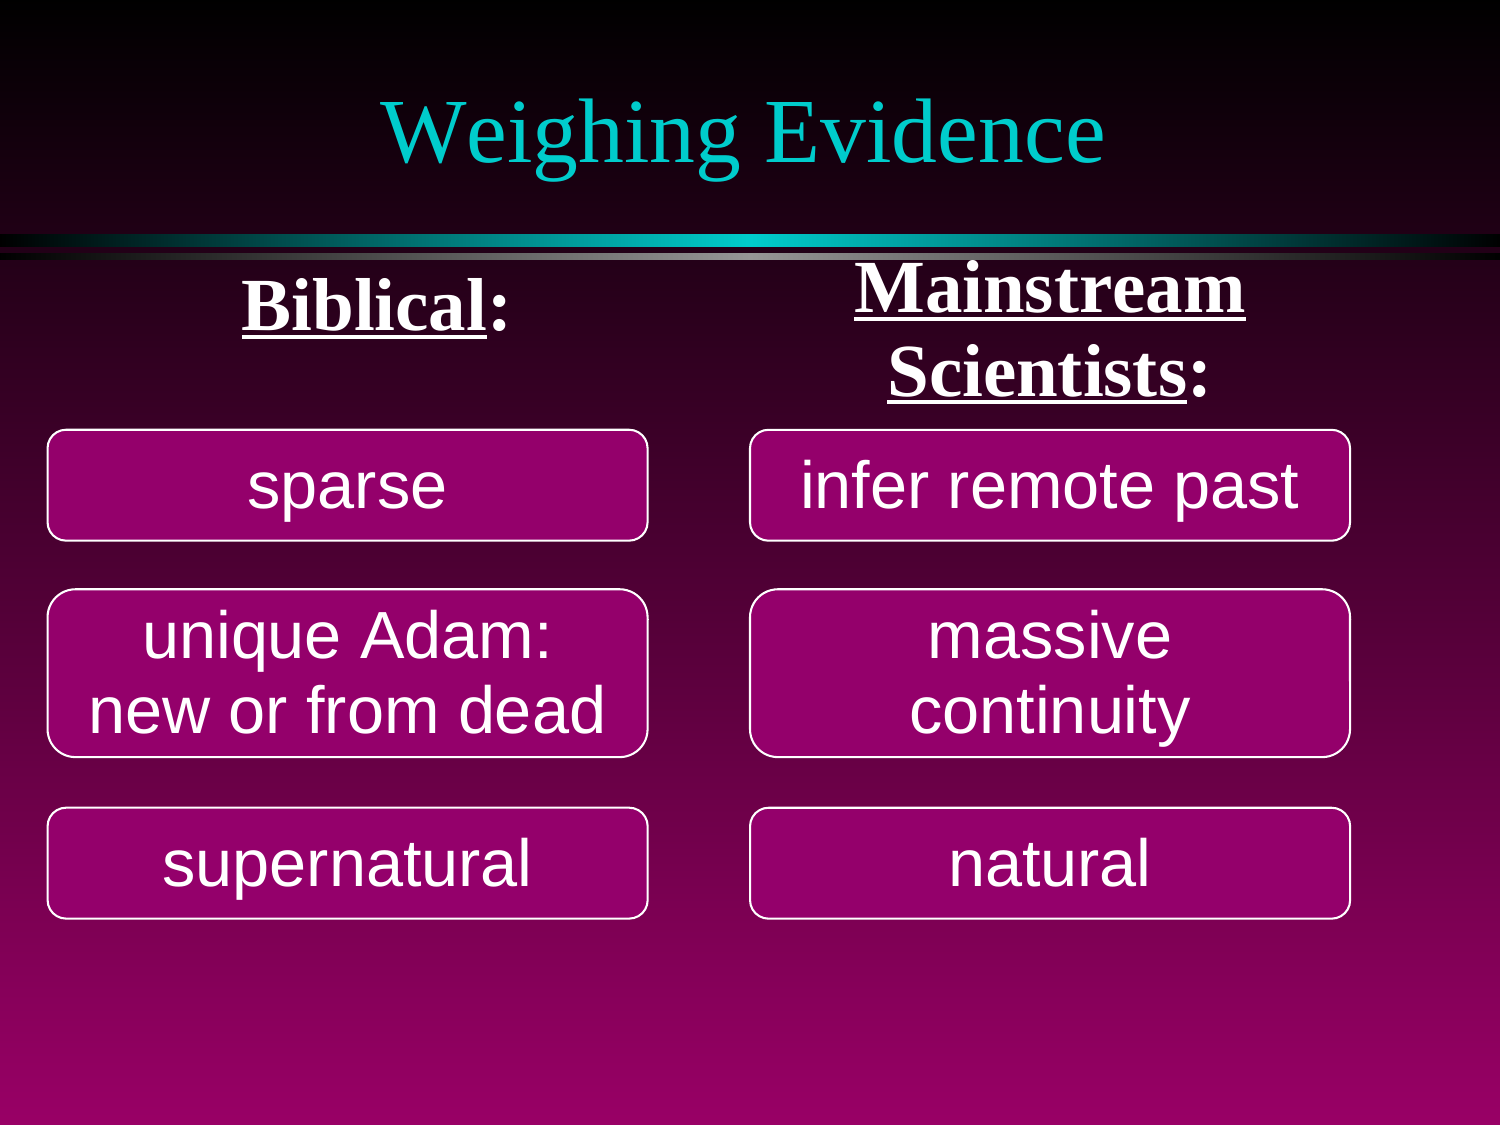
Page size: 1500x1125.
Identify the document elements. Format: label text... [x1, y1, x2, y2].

text_box sparse [47, 429, 648, 541]
text_box Biblical: [152, 256, 603, 355]
text_box infer remote past [750, 429, 1351, 541]
title Weighing Evidence [99, 37, 1388, 225]
text_box massive continuity [750, 589, 1351, 758]
text_box natural [750, 807, 1351, 919]
text_box unique Adam: new or from dead [47, 589, 648, 758]
text_box supernatural [47, 807, 648, 919]
text_box Mainstream Scientists: [825, 238, 1276, 420]
